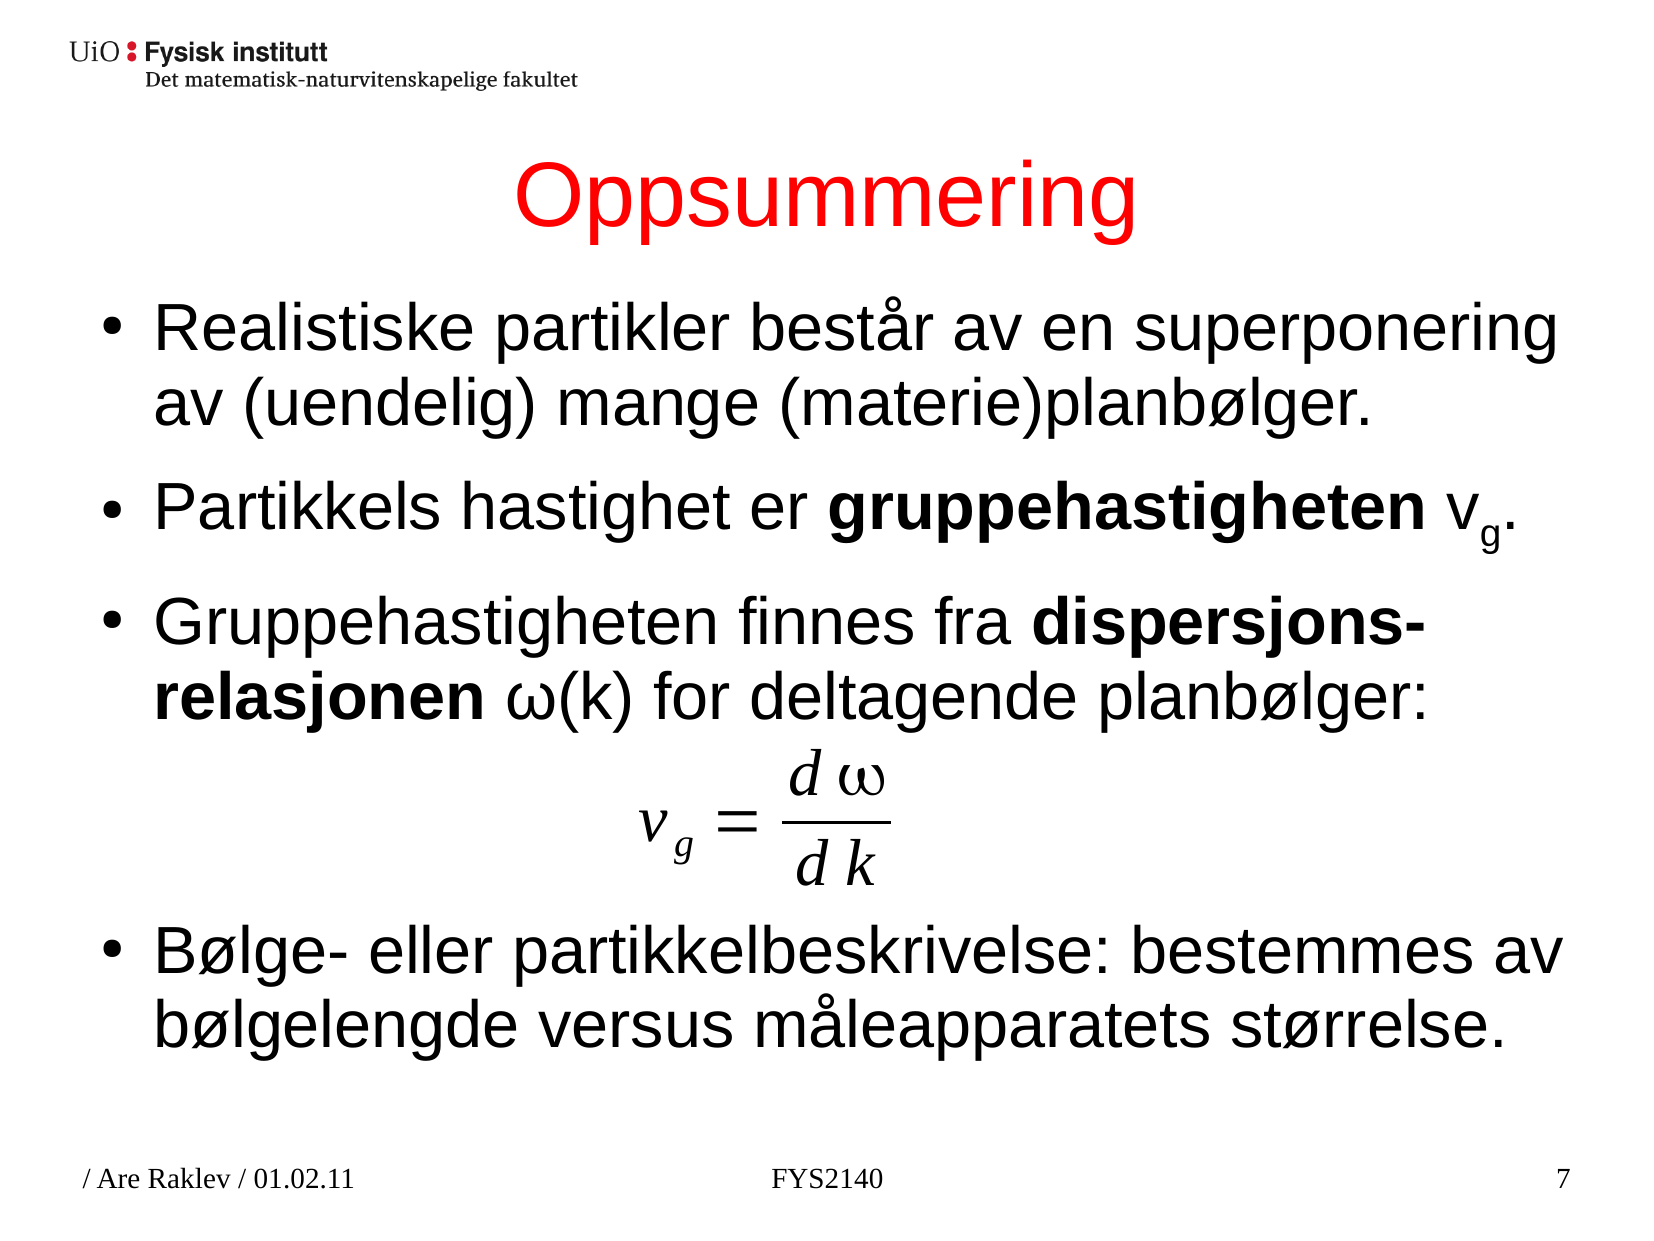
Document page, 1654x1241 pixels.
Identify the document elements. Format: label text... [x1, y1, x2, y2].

list Realistiske partikler består av en superponering av (uendelig) mange (materie)planbølger. Partikkels hastighet er gruppehastigheten vg. Gruppehastigheten finnes fra dispersjons-relasjonen ω(k) for deltagende planbølger: Bølge- eller partikkelbeskrivelse: bestemmes av bølgelengde versus måleapparatets størrelse. [82, 290, 1576, 1094]
picture [68, 37, 581, 93]
title Oppsummering [82, 90, 1571, 290]
chart [630, 735, 901, 901]
